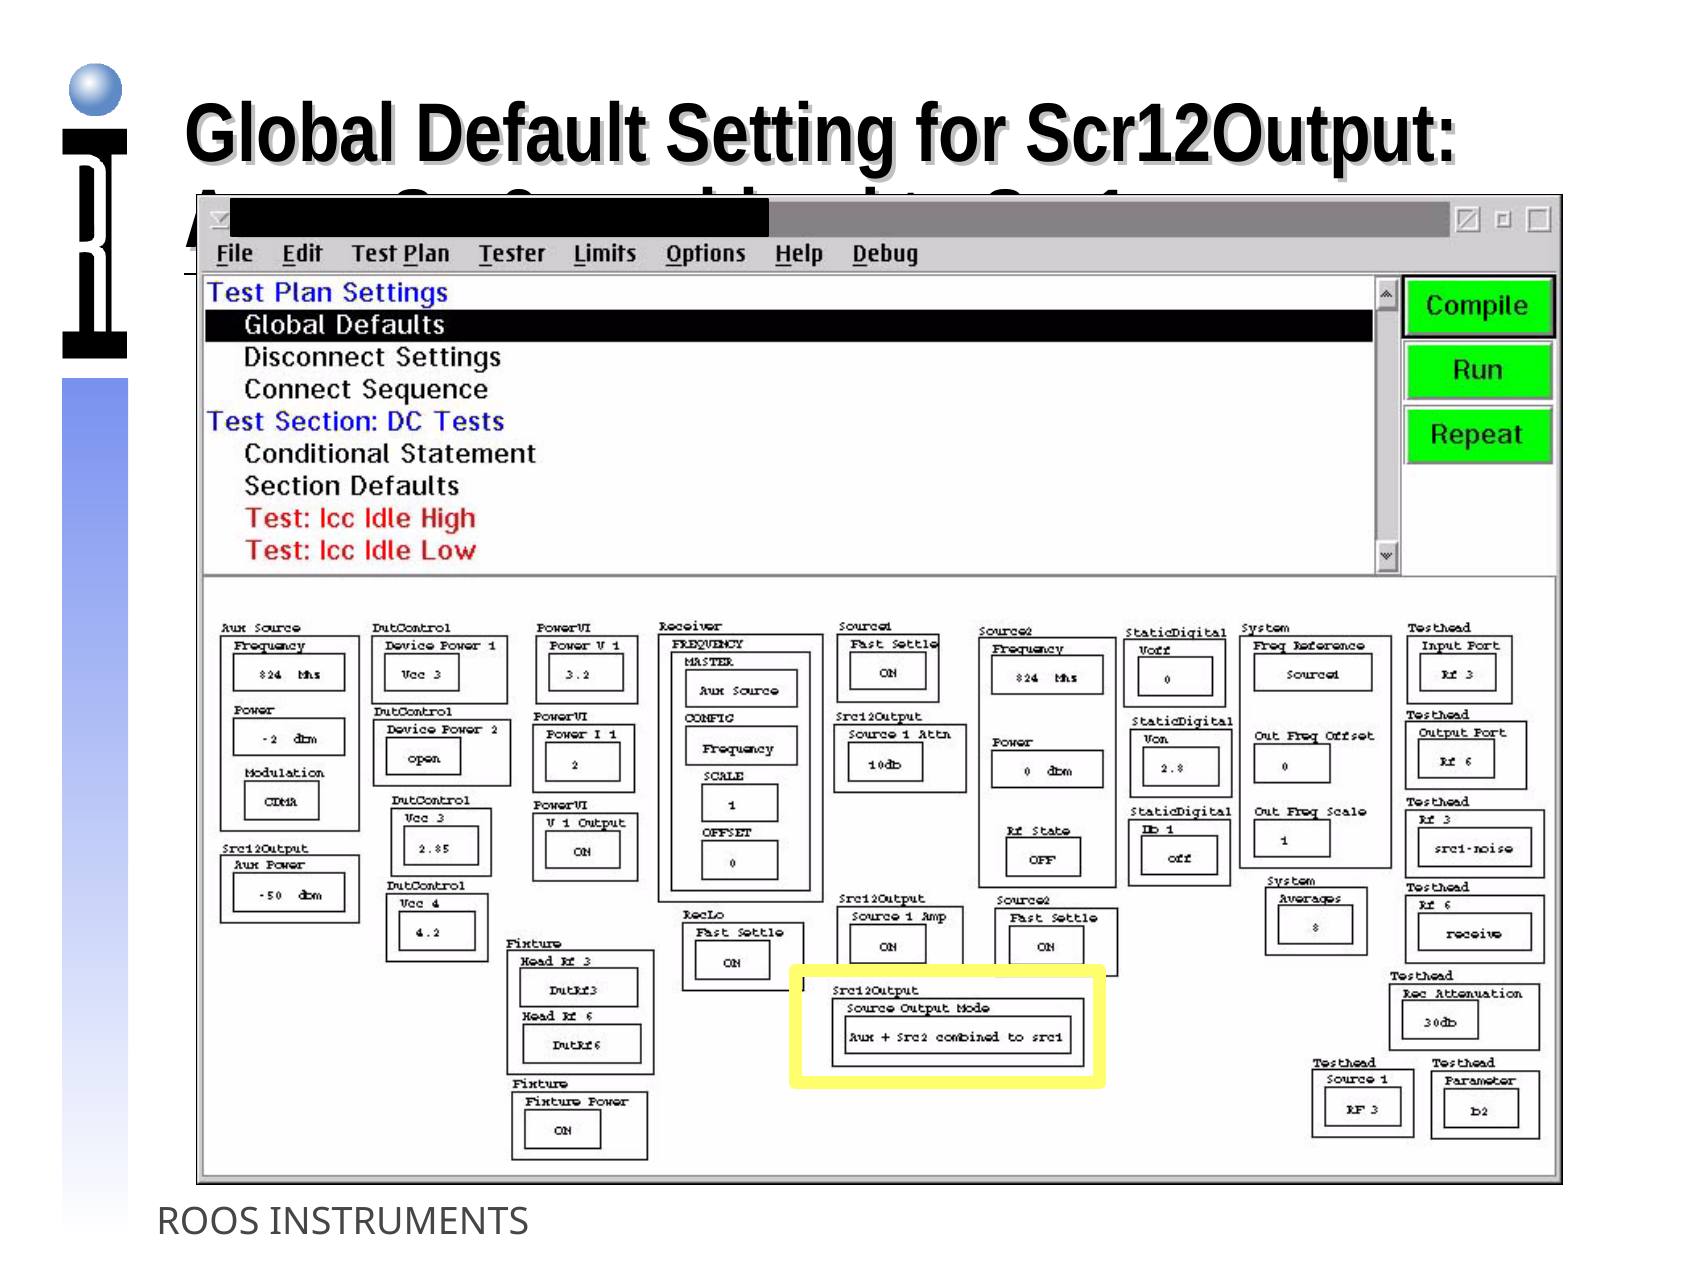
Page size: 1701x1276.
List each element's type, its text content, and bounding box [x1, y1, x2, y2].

text_box Global Default Setting for Scr12Output: Aux + Src2 combined to Src1 [184, 92, 1539, 274]
text_box [231, 199, 768, 236]
picture [196, 194, 1563, 1185]
